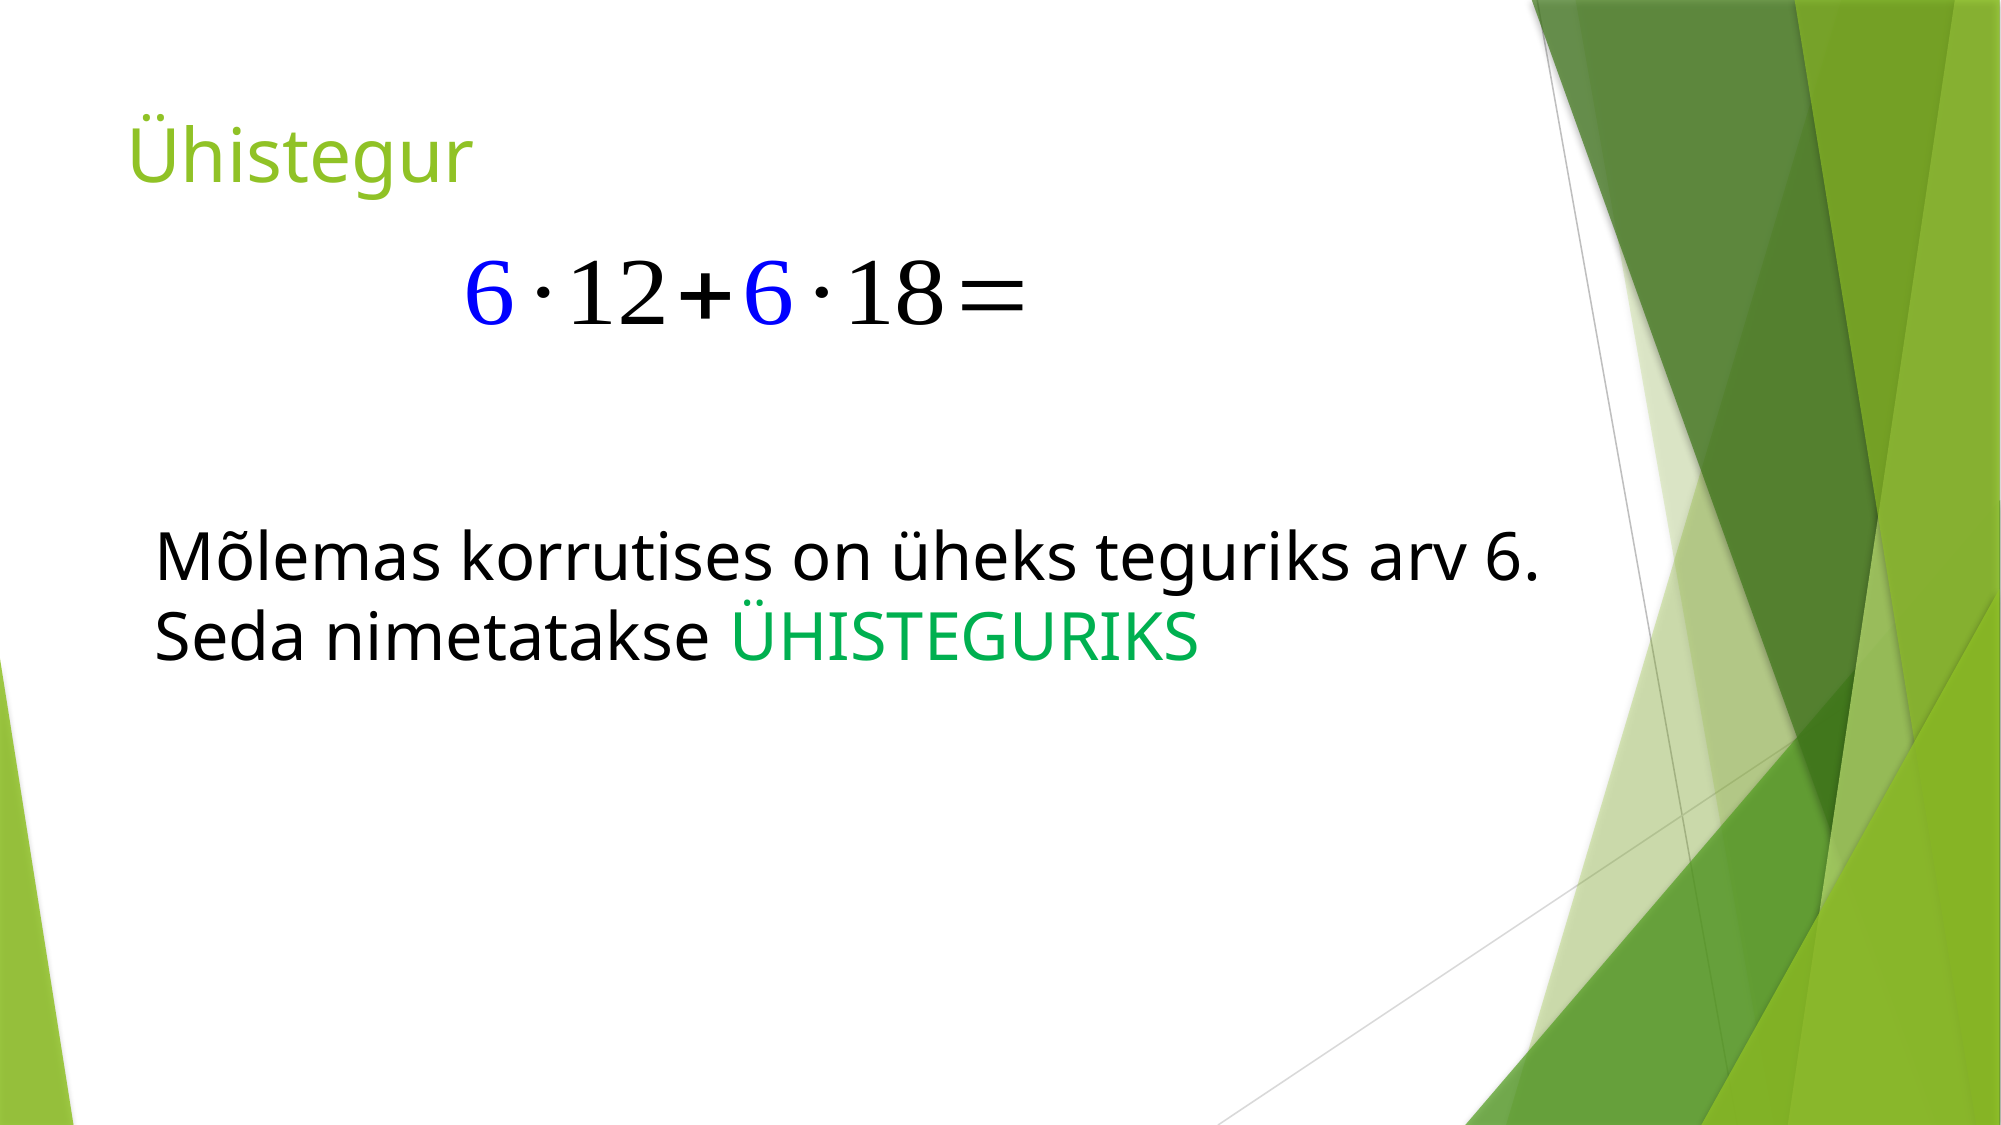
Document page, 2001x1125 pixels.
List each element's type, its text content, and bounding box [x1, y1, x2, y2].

title Ühistegur [111, 99, 1522, 317]
chart [452, 239, 1047, 346]
text_box Mõlemas korrutises on üheks teguriks arv 6. Seda nimetatakse ÜHISTEGURIKS [139, 506, 1576, 681]
